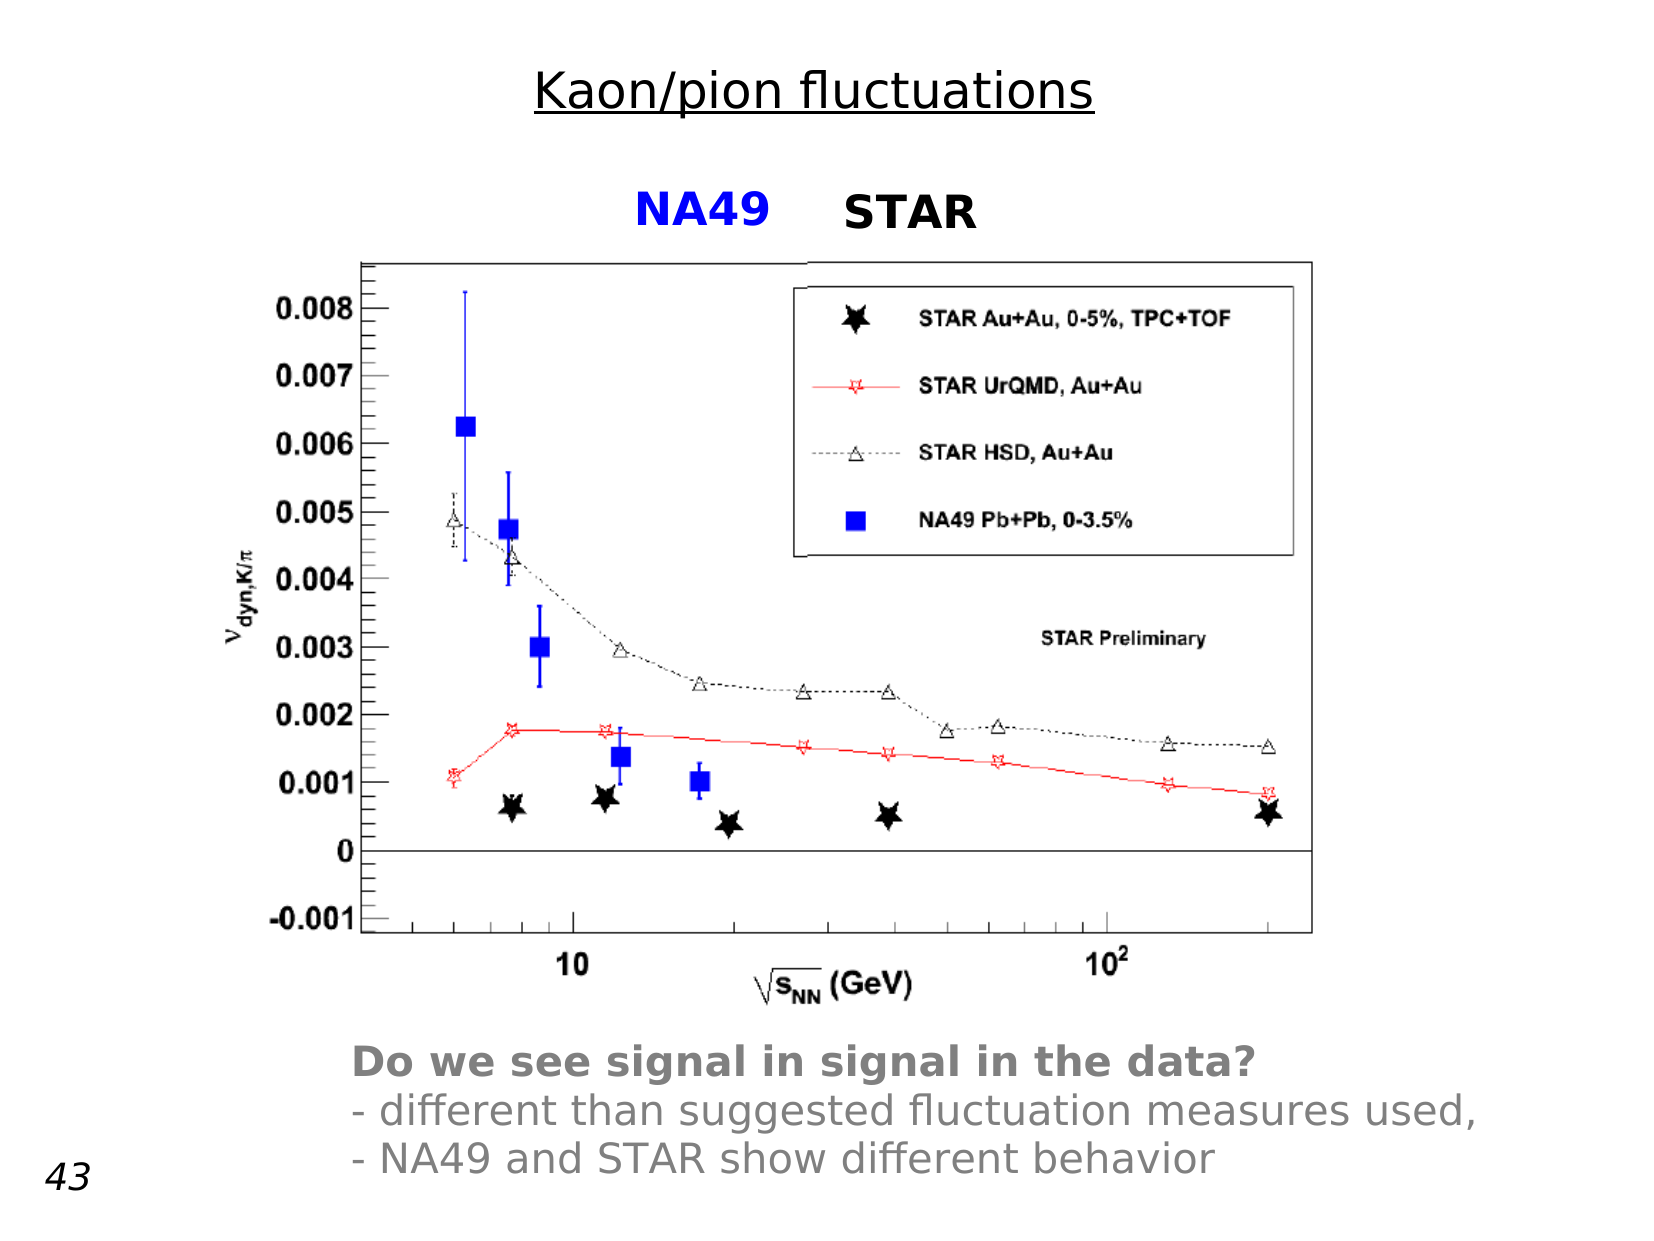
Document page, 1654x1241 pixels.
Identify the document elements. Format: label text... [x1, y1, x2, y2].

text_box Kaon/pion fluctuations [533, 61, 1096, 121]
text_box STAR [843, 185, 979, 239]
text_box Do we see signal in signal in the data? - different than suggested fluctuation measures used, - NA49 and STAR show different behavior [350, 1037, 1478, 1184]
text_box NA49 [633, 182, 772, 237]
picture [197, 223, 1367, 1040]
